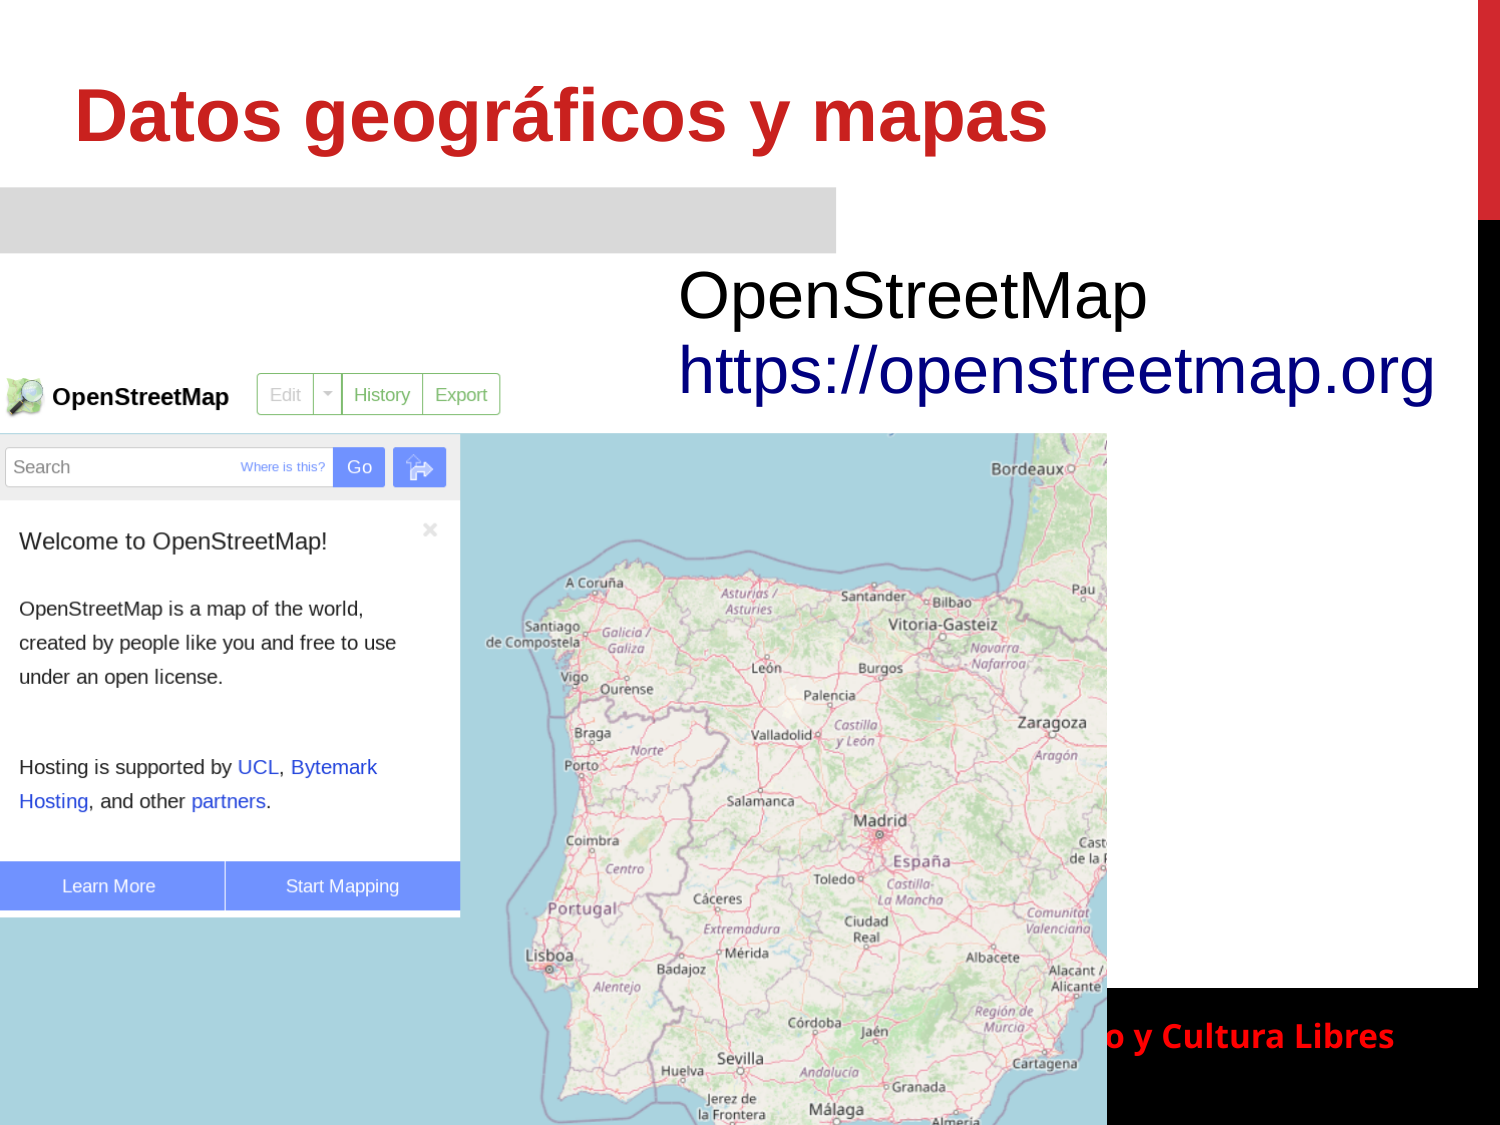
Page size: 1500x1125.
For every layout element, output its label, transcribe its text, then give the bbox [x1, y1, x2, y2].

title [75, 7, 1425, 196]
text_box Datos geográficos y mapas [60, 66, 1231, 249]
picture [0, 367, 1107, 1125]
text_box OpenStreetMap https://openstreetmap.org [663, 250, 1453, 415]
